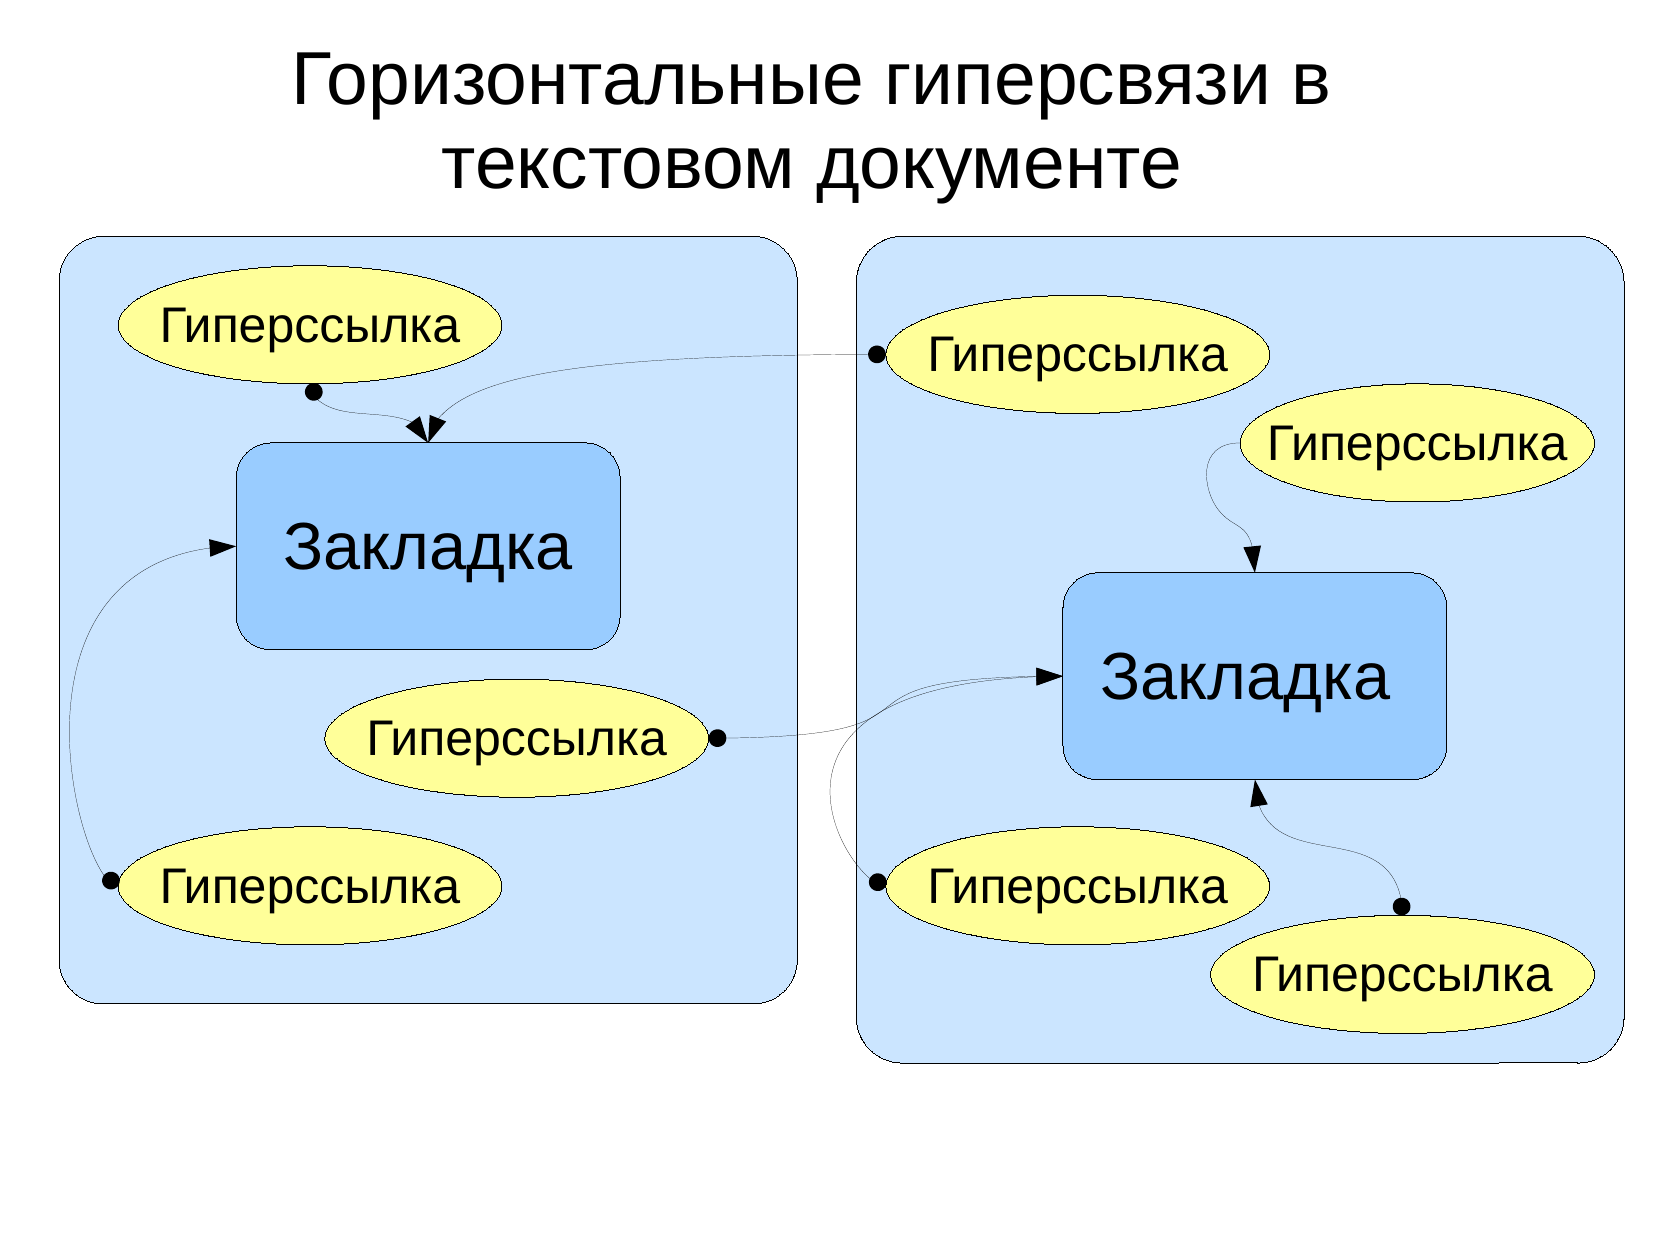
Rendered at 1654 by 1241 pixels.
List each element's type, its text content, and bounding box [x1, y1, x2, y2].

text_box Гиперссылка [886, 295, 1270, 414]
text_box Гиперссылка [1210, 915, 1595, 1034]
text_box [892, 679, 991, 705]
text_box Гиперссылка [118, 265, 502, 384]
text_box Горизонтальные гиперсвязи в текстовом документе [147, 29, 1477, 213]
text_box Закладка [236, 442, 621, 650]
text_box [856, 236, 1625, 1064]
text_box Гиперссылка [118, 826, 502, 945]
text_box Гиперссылка [324, 679, 709, 798]
text_box Гиперссылка [1240, 383, 1595, 502]
text_box [59, 236, 798, 1004]
text_box Закладка [1062, 572, 1447, 780]
text_box [856, 722, 864, 729]
text_box Гиперссылка [886, 826, 1270, 945]
